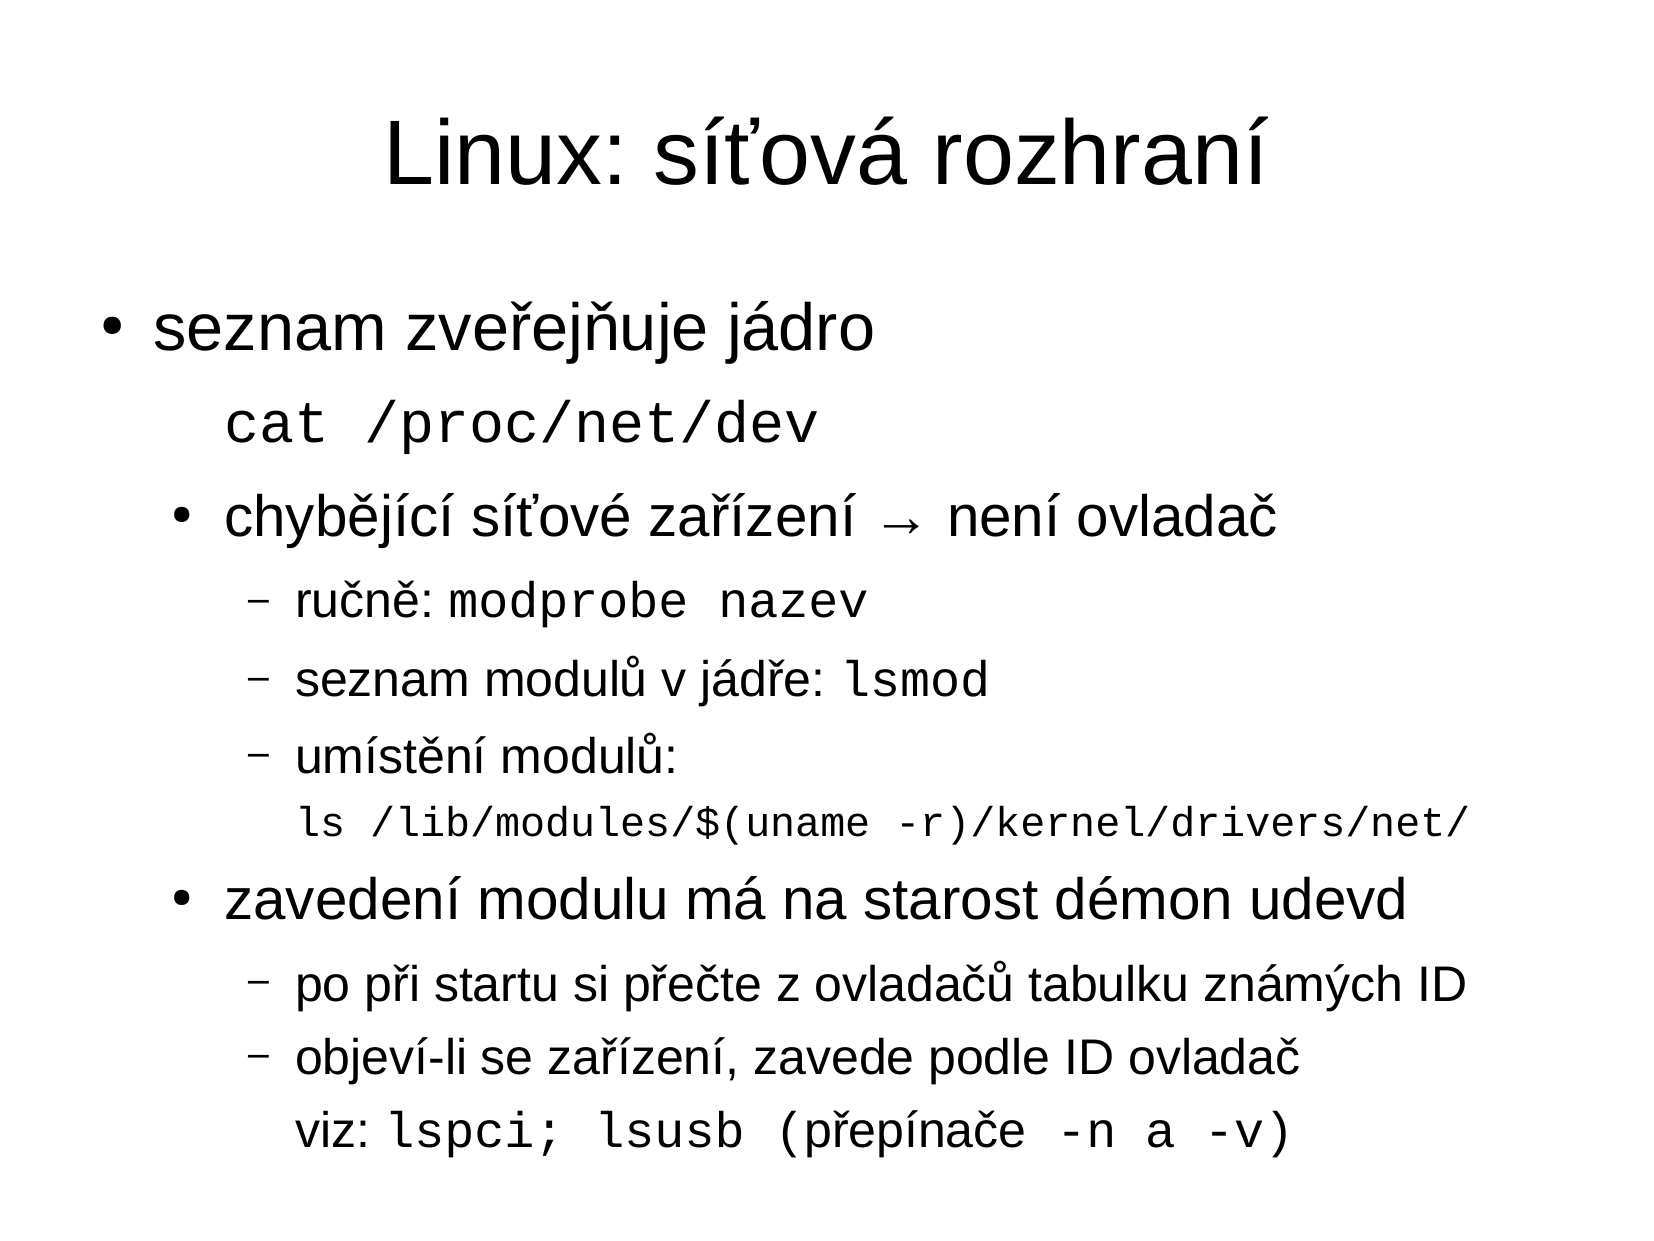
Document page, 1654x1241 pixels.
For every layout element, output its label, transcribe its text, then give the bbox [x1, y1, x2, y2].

list seznam zveřejňuje jádro cat /proc/net/dev chybějící síťové zařízení → není ovladač ručně: modprobe nazev seznam modulů v jádře: lsmod umístění modulů: ls /lib/modules/$(uname -r)/kernel/drivers/net/ zavedení modulu má na starost démon udevd po při startu si přečte z ovladačů tabulku známých ID objeví-li se zařízení, zavede podle ID ovladač viz: lspci; lsusb (přepínače -n a -v) [82, 290, 1571, 1163]
title Linux: síťová rozhraní [82, 49, 1571, 257]
